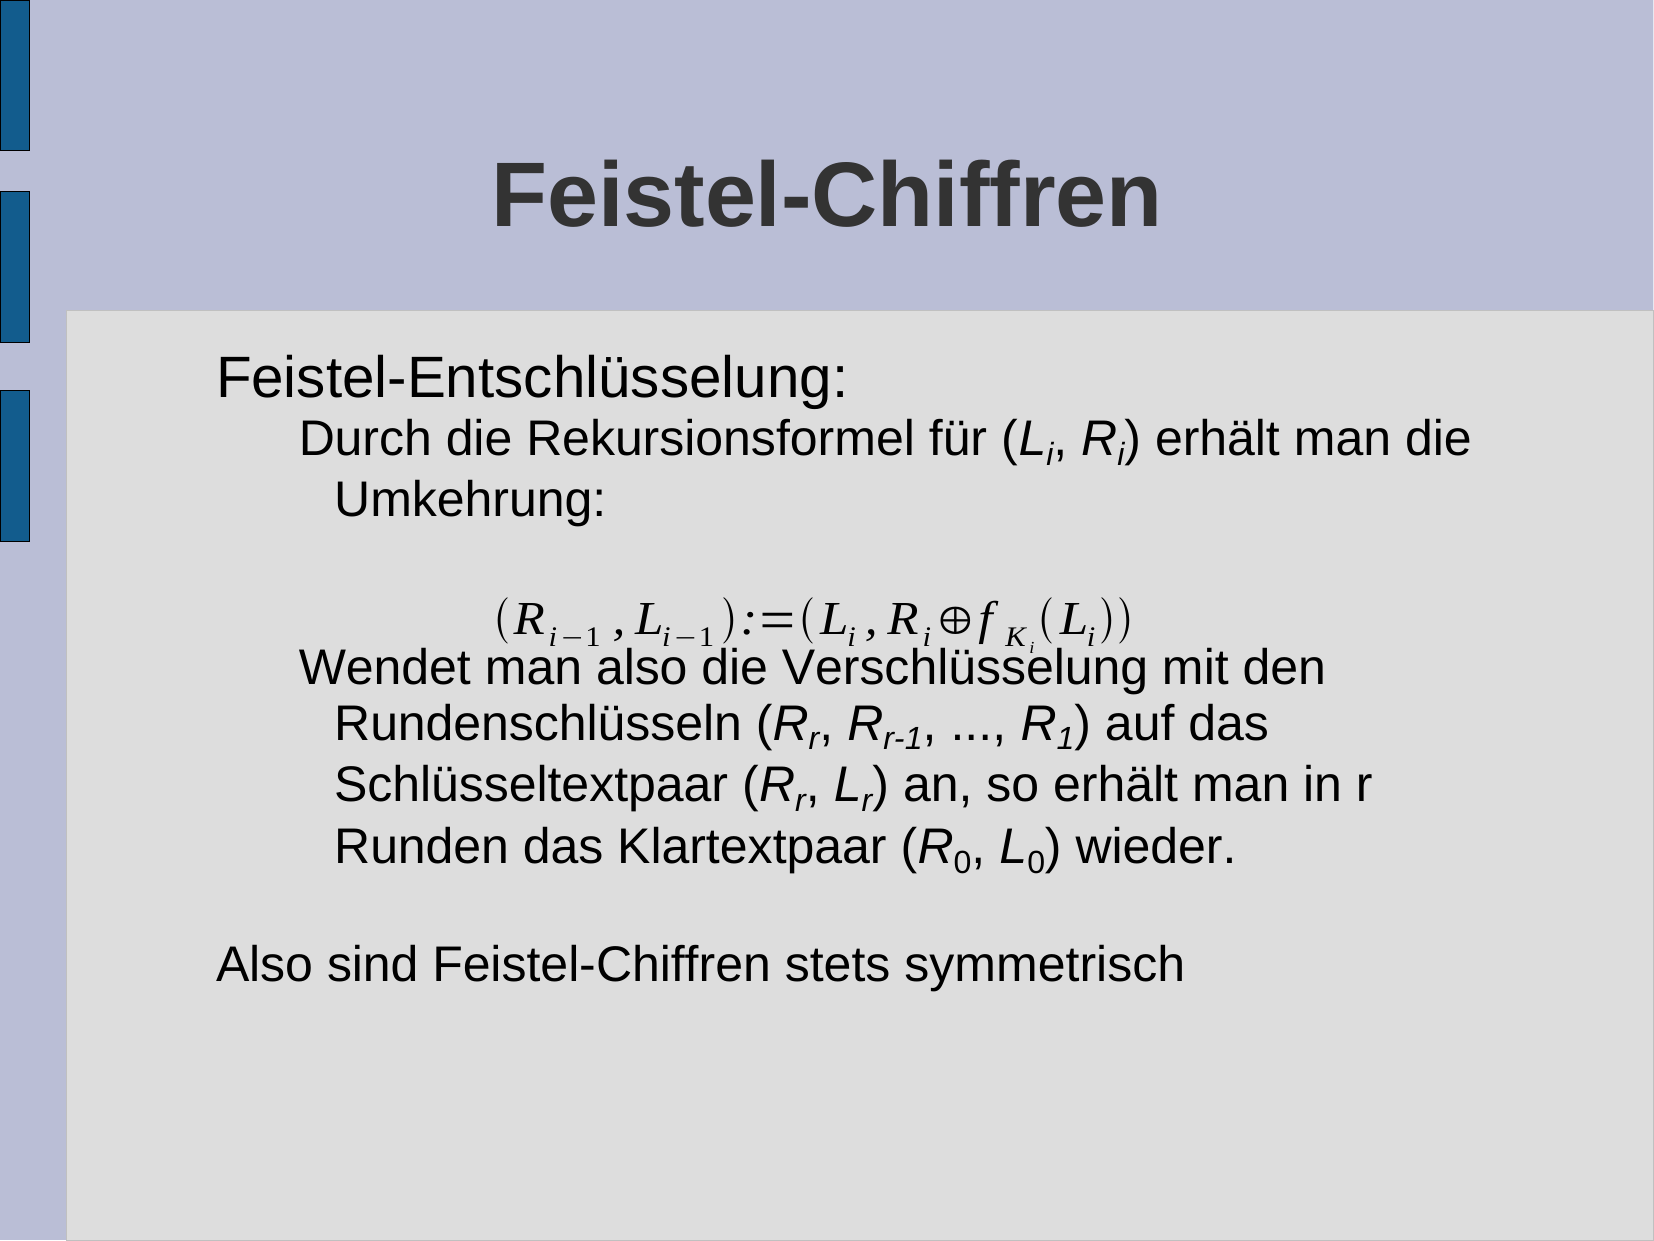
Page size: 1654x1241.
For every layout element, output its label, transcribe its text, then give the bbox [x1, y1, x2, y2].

title Feistel-Chiffren [121, 91, 1534, 299]
chart [488, 590, 1140, 658]
list Feistel-Entschlüsselung: Durch die Rekursionsformel für (Li, Ri) erhält man die Umkehrung: Wendet man also die Verschlüsselung mit den Rundenschlüsseln (Rr, Rr-1, ..., R1) auf das Schlüsseltextpaar (Rr, Lr) an, so erhält man in r Runden das Klartextpaar (R0, L0) wieder. Also sind Feistel-Chiffren stets symmetrisch [121, 344, 1534, 1127]
